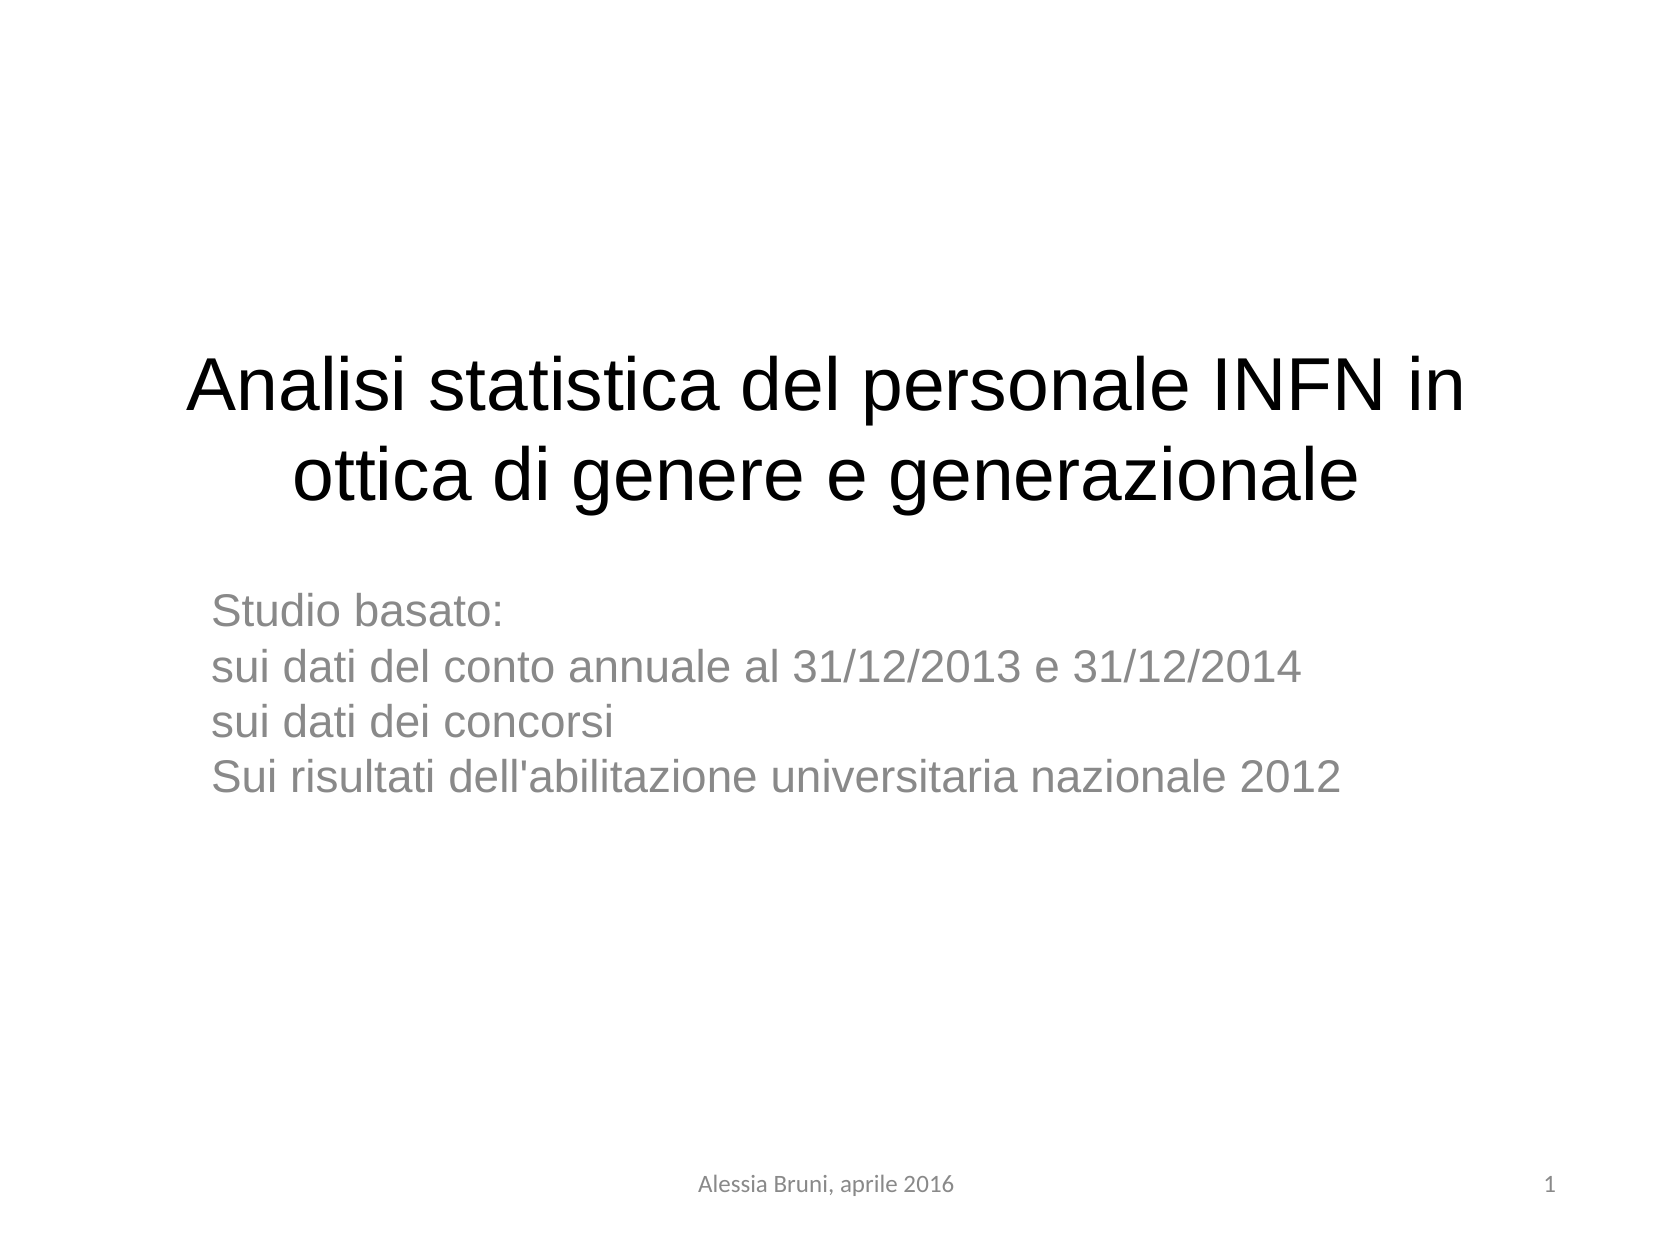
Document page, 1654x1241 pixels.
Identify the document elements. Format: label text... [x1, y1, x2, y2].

text_box Studio basato: sui dati del conto annuale al 31/12/2013 e 31/12/2014 sui dati dei concorsi Sui risultati dell'abilitazione universitaria nazionale 2012 [193, 584, 1448, 984]
text_box <numero> [1185, 1149, 1571, 1216]
text_box Analisi statistica del personale INFN in ottica di genere e generazionale [124, 292, 1530, 559]
text_box Alessia Bruni, aprile 2016 [564, 1149, 1089, 1216]
